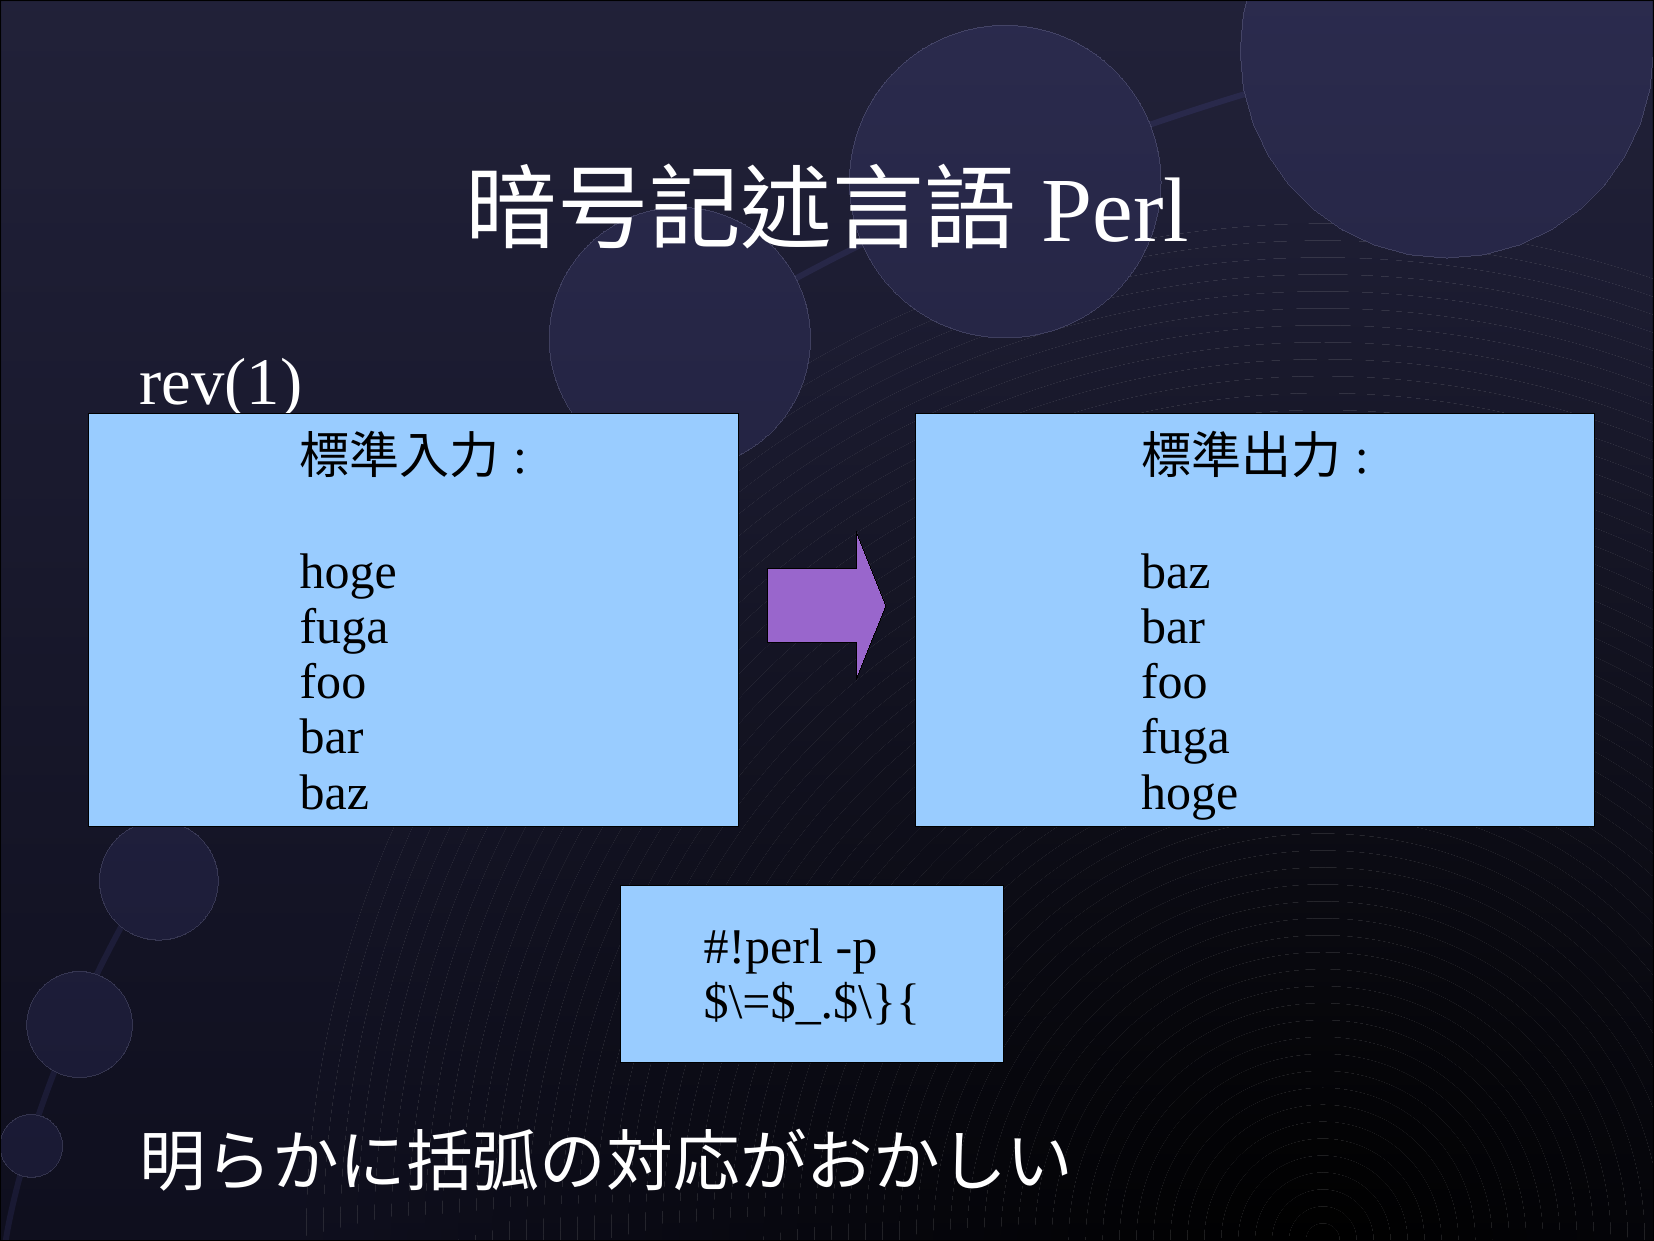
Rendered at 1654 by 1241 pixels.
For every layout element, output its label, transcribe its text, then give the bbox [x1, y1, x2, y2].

title 暗号記述言語Perl [121, 102, 1534, 311]
list rev(1) 明らかに括弧の対応がおかしい [121, 344, 1534, 1182]
text_box 標準出力: baz bar foo fuga hoge [915, 413, 1595, 827]
text_box 標準入力: hoge fuga foo bar baz [88, 413, 739, 827]
text_box [767, 531, 886, 680]
text_box #!perl -p $\=$_.$\}{ [620, 885, 1004, 1063]
